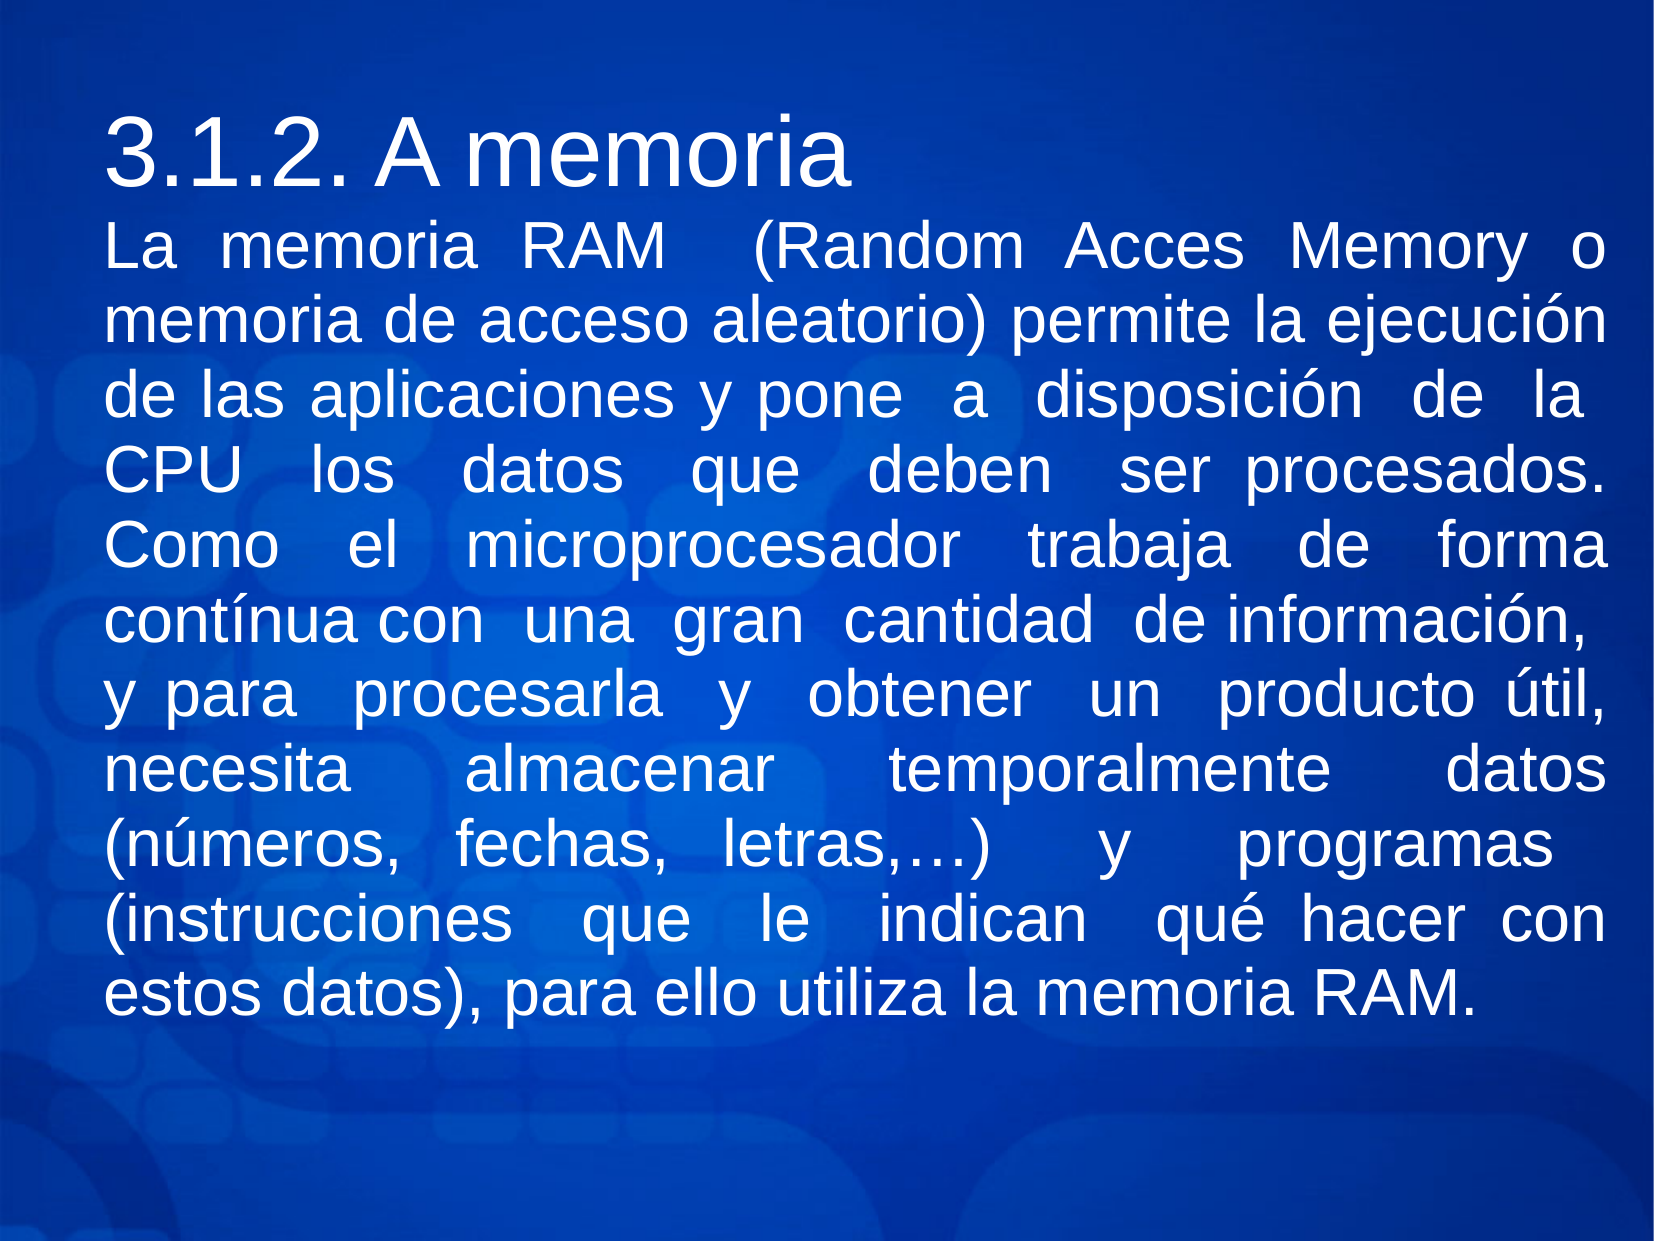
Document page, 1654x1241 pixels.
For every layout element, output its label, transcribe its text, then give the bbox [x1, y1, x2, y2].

picture [0, 0, 1654, 1241]
text_box 3.1.2. A memoria La memoria RAM (Random Acces Memory o memoria de acceso aleatorio) permite la ejecución de las aplicaciones y pone a disposición de la CPU los datos que deben ser procesados. Como el microprocesador trabaja de forma contínua con una gran cantidad de información, y para procesarla y obtener un producto útil, necesita almacenar temporalmente datos (números, fechas, letras,…) y programas (instrucciones que le indican qué hacer con estos datos), para ello utiliza la memoria RAM. [88, 88, 1625, 1182]
